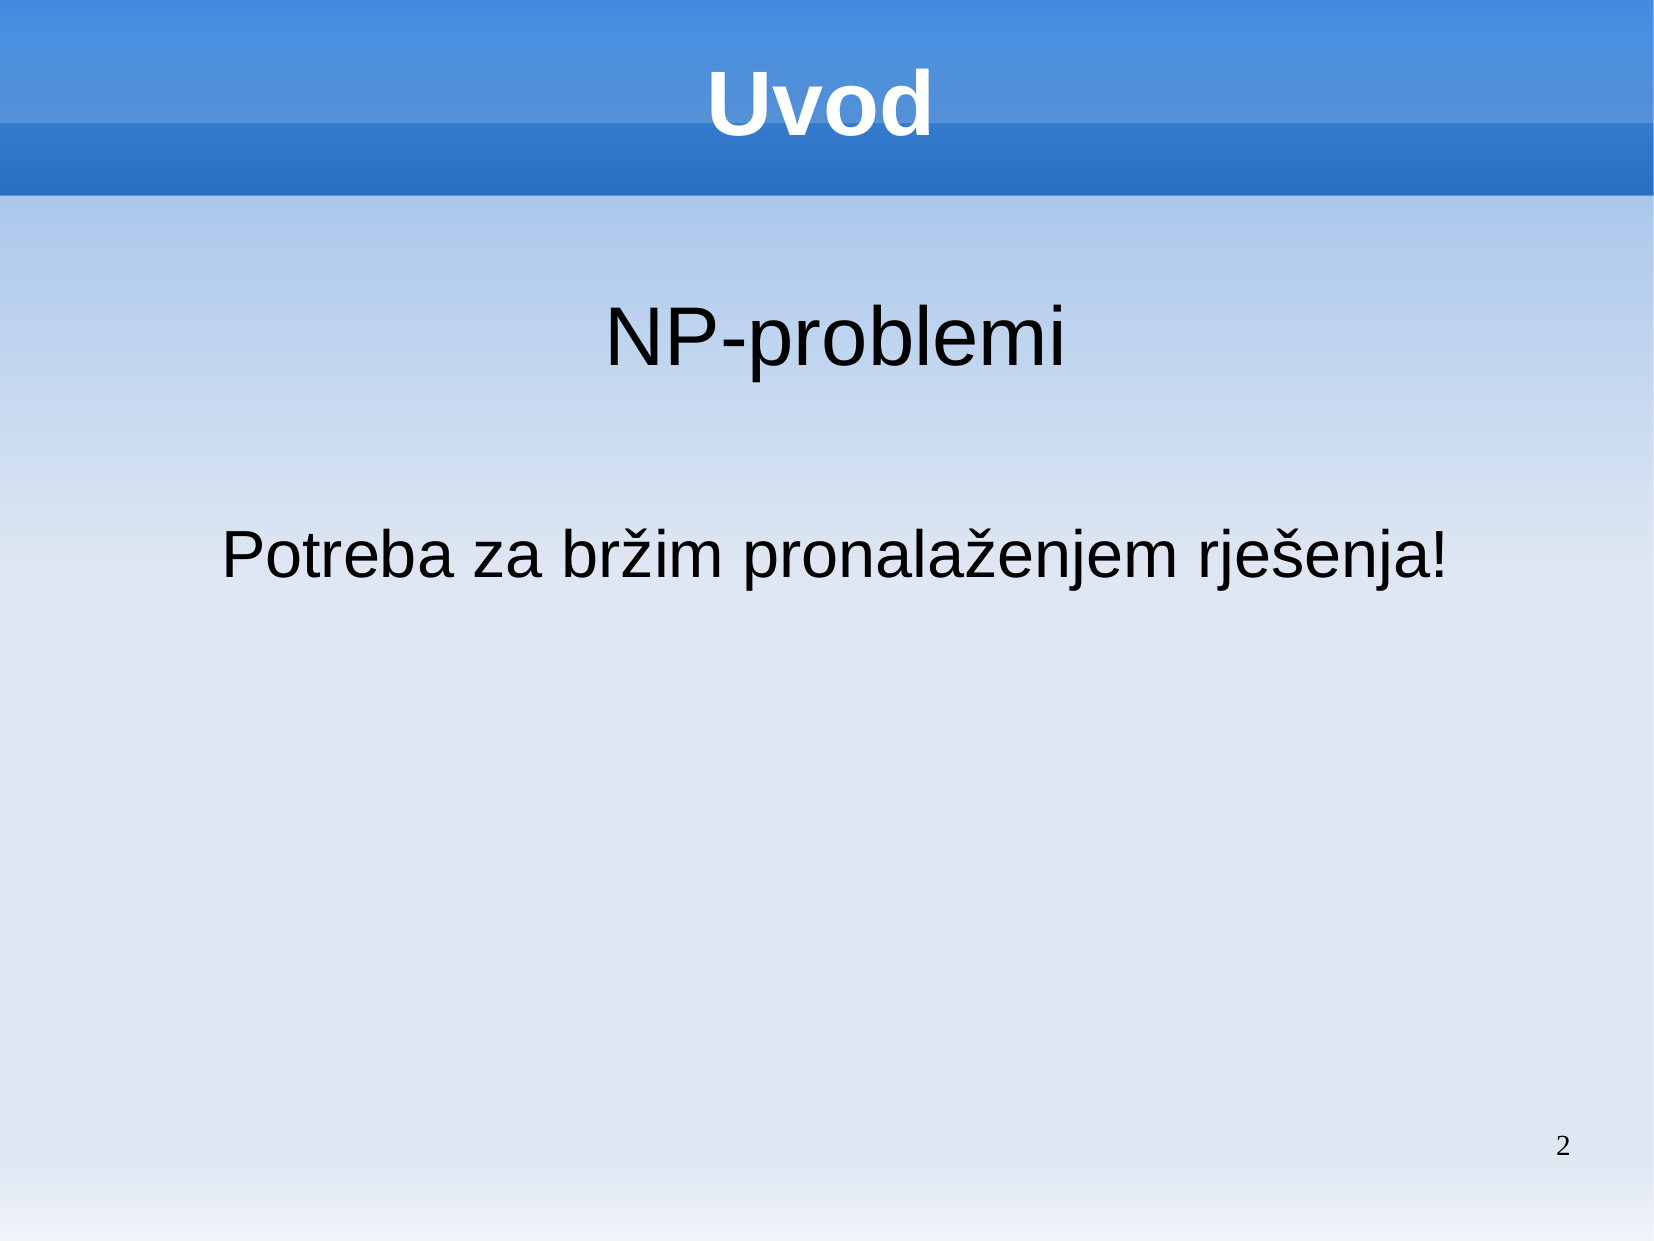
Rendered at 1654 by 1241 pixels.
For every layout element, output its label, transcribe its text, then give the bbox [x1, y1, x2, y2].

list NP-problemi Potreba za bržim pronalaženjem rješenja! [82, 290, 1571, 1094]
title Uvod [76, 7, 1565, 200]
picture [0, 0, 1654, 1241]
